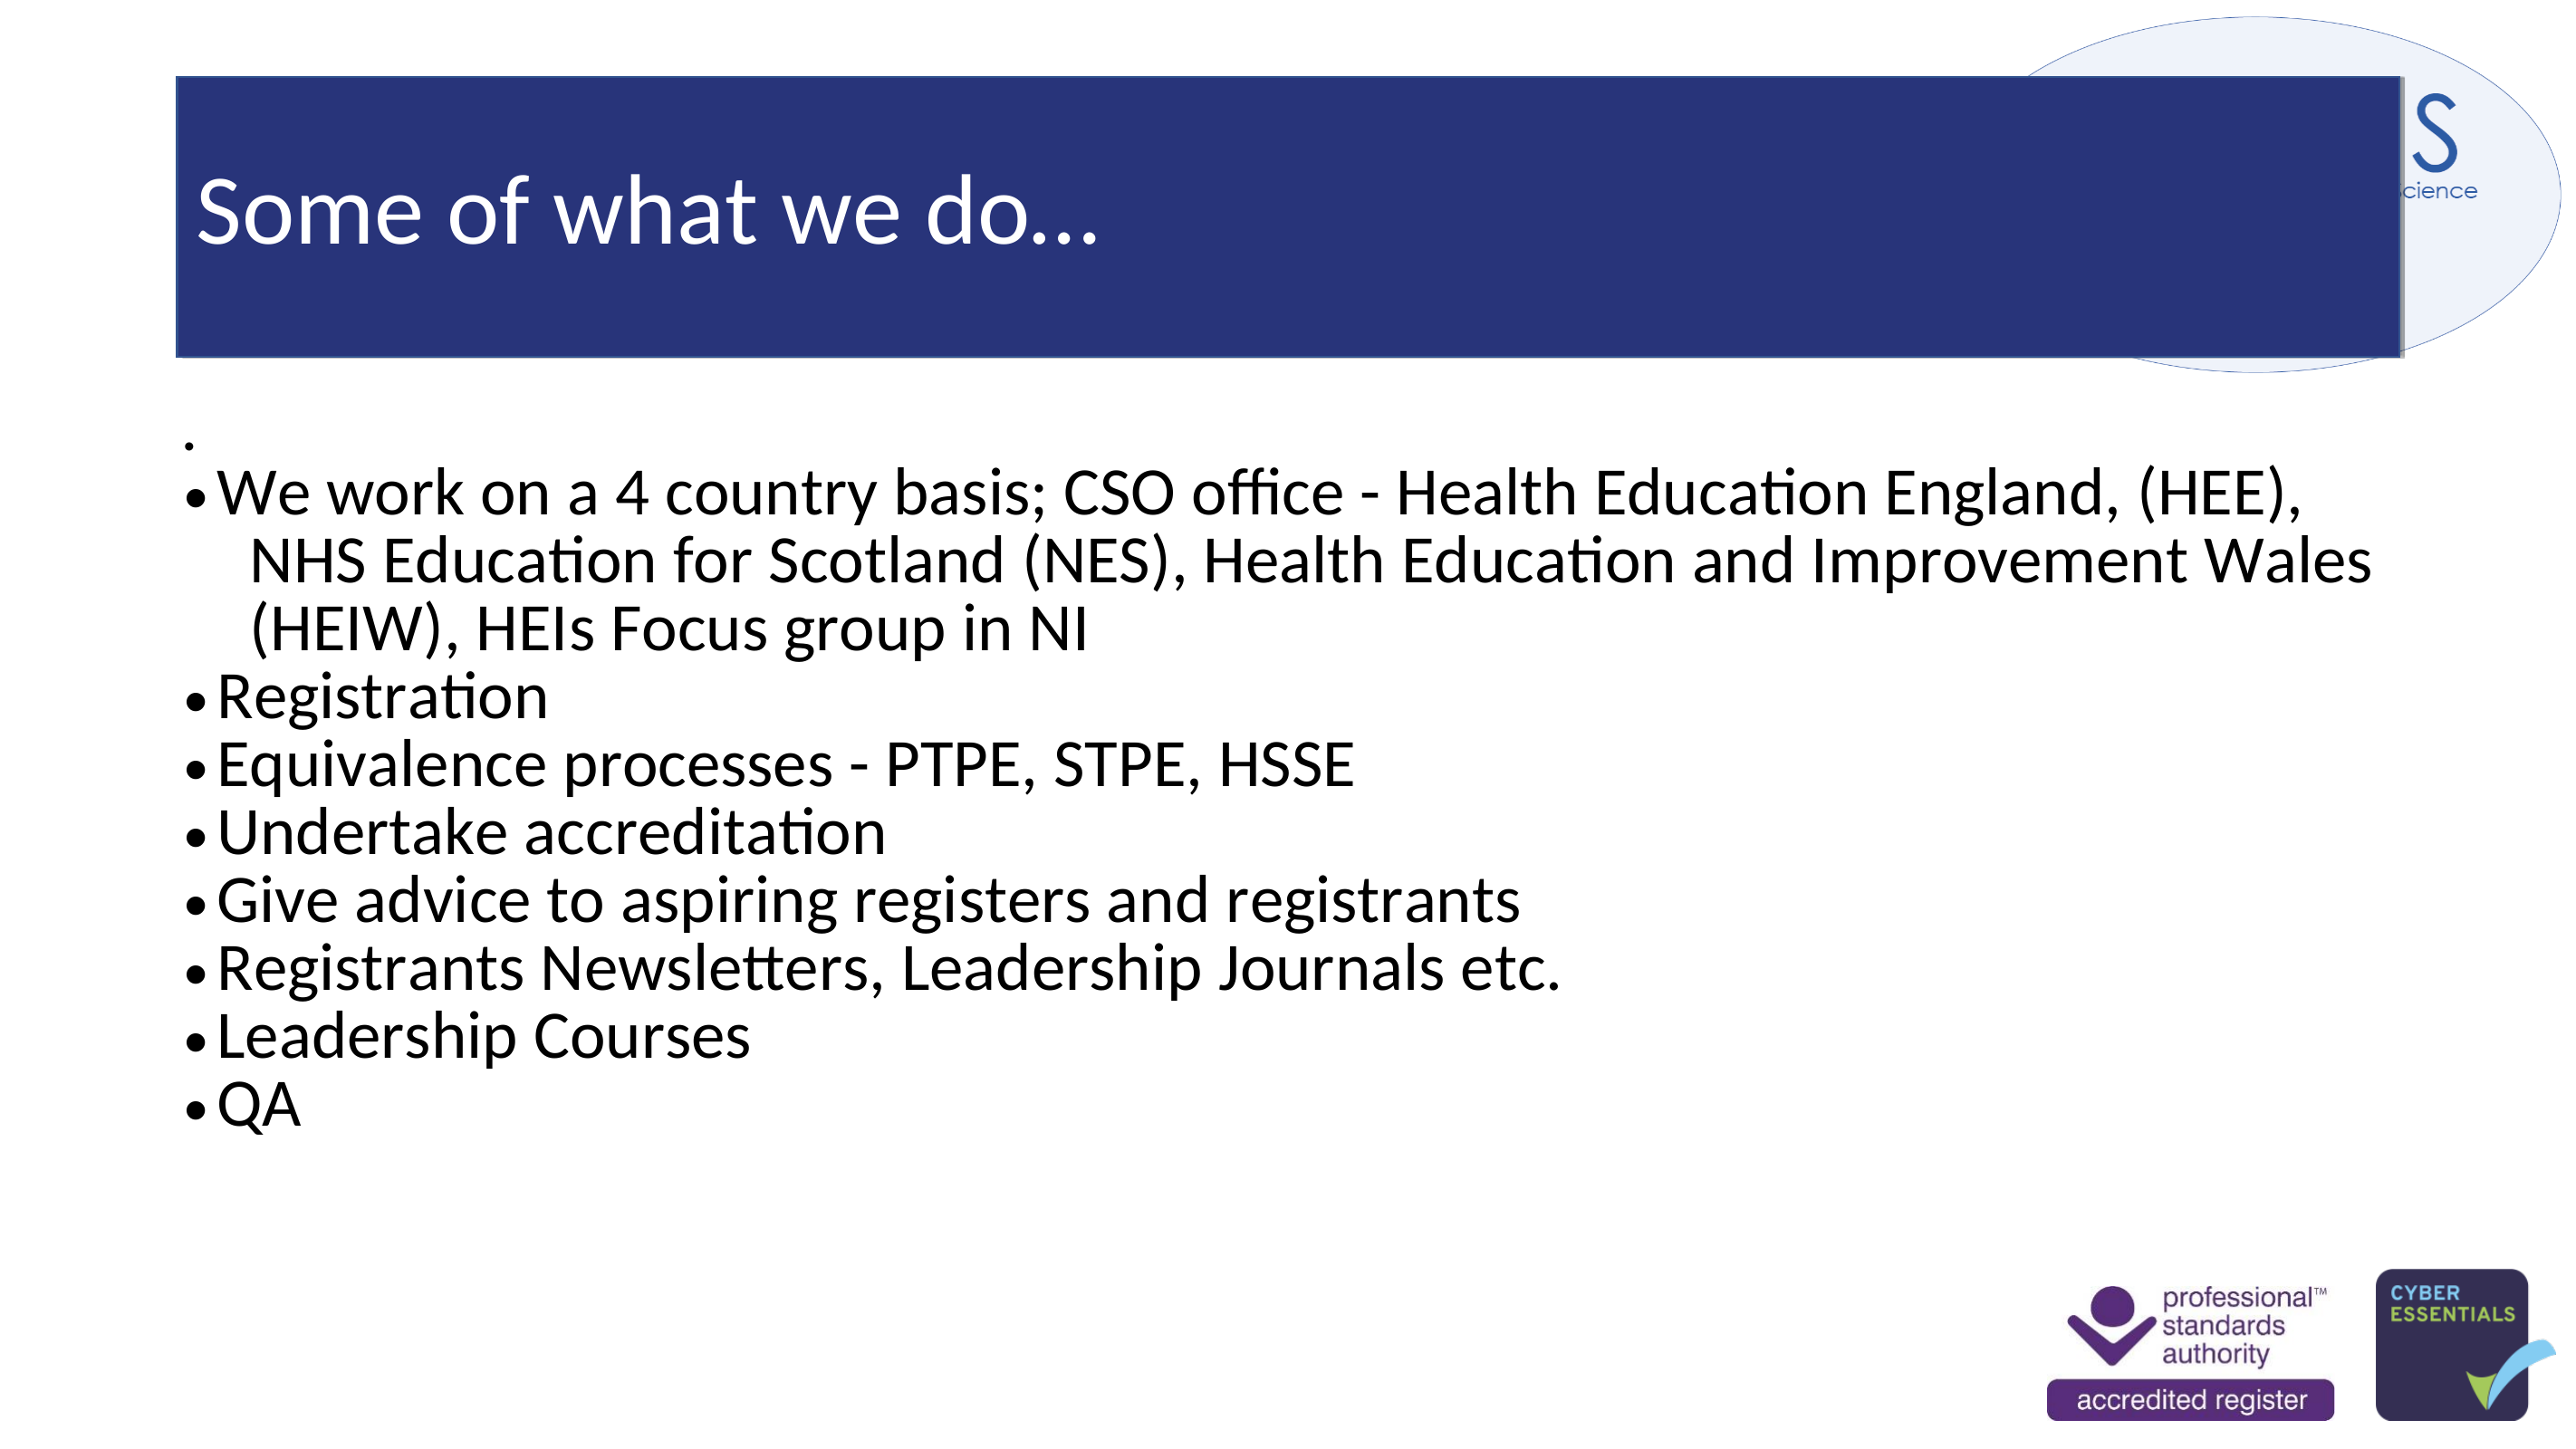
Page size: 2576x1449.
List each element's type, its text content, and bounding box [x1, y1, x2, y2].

title Some of what we do… [0, 62, 985, 256]
list We work on a 4 country basis; CSO office - Health Education England, (HEE), NHS Education for Scotland (NES), Health Education and Improvement Wales (HEIW), HEIs Focus group in NI Registration Equivalence processes - PTPE, STPE, HSSE Undertake accreditation Give advice to aspiring registers and registrants Registrants Newsletters, Leadership Journals etc. Leadership Courses QA [35, 356, 2258, 1364]
